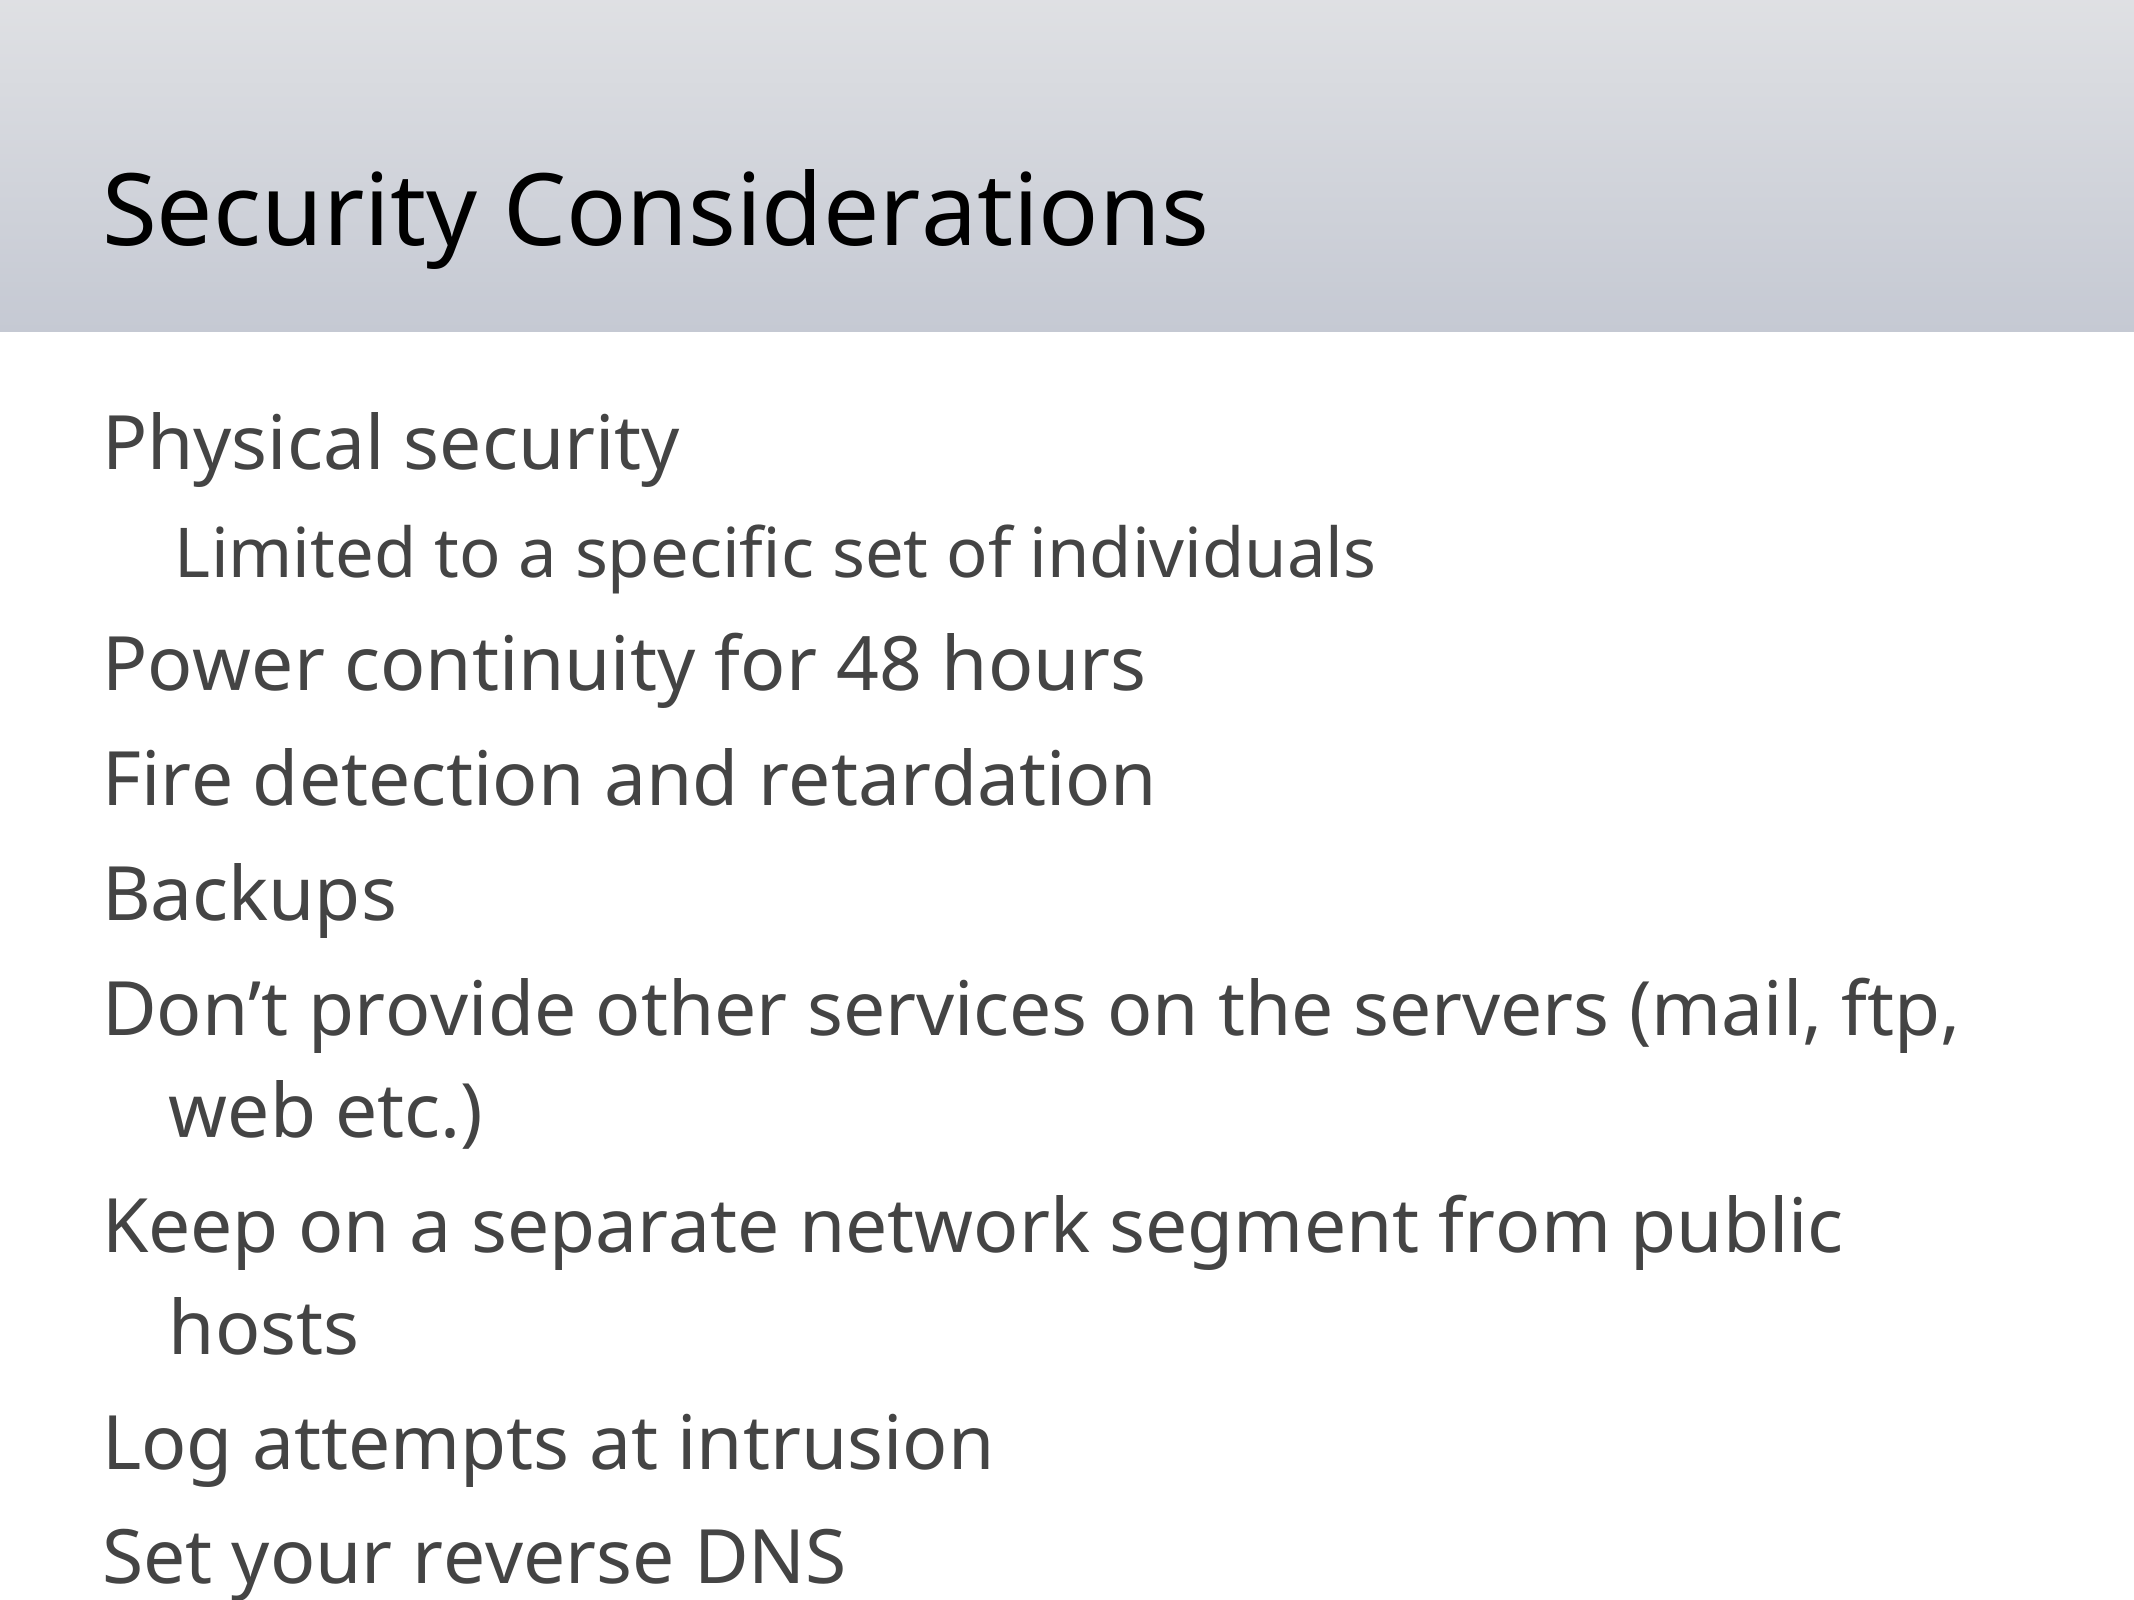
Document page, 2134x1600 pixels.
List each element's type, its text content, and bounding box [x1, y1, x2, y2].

text_box [0, 0, 2134, 332]
list Physical security Limited to a specific set of individuals Power continuity for 48 hours Fire detection and retardation Backups Don’t provide other services on the servers (mail, ftp, web etc.) Keep on a separate network segment from public hosts Log attempts at intrusion Set your reverse DNS [93, 381, 2040, 1481]
title Security Considerations [93, 54, 2040, 284]
